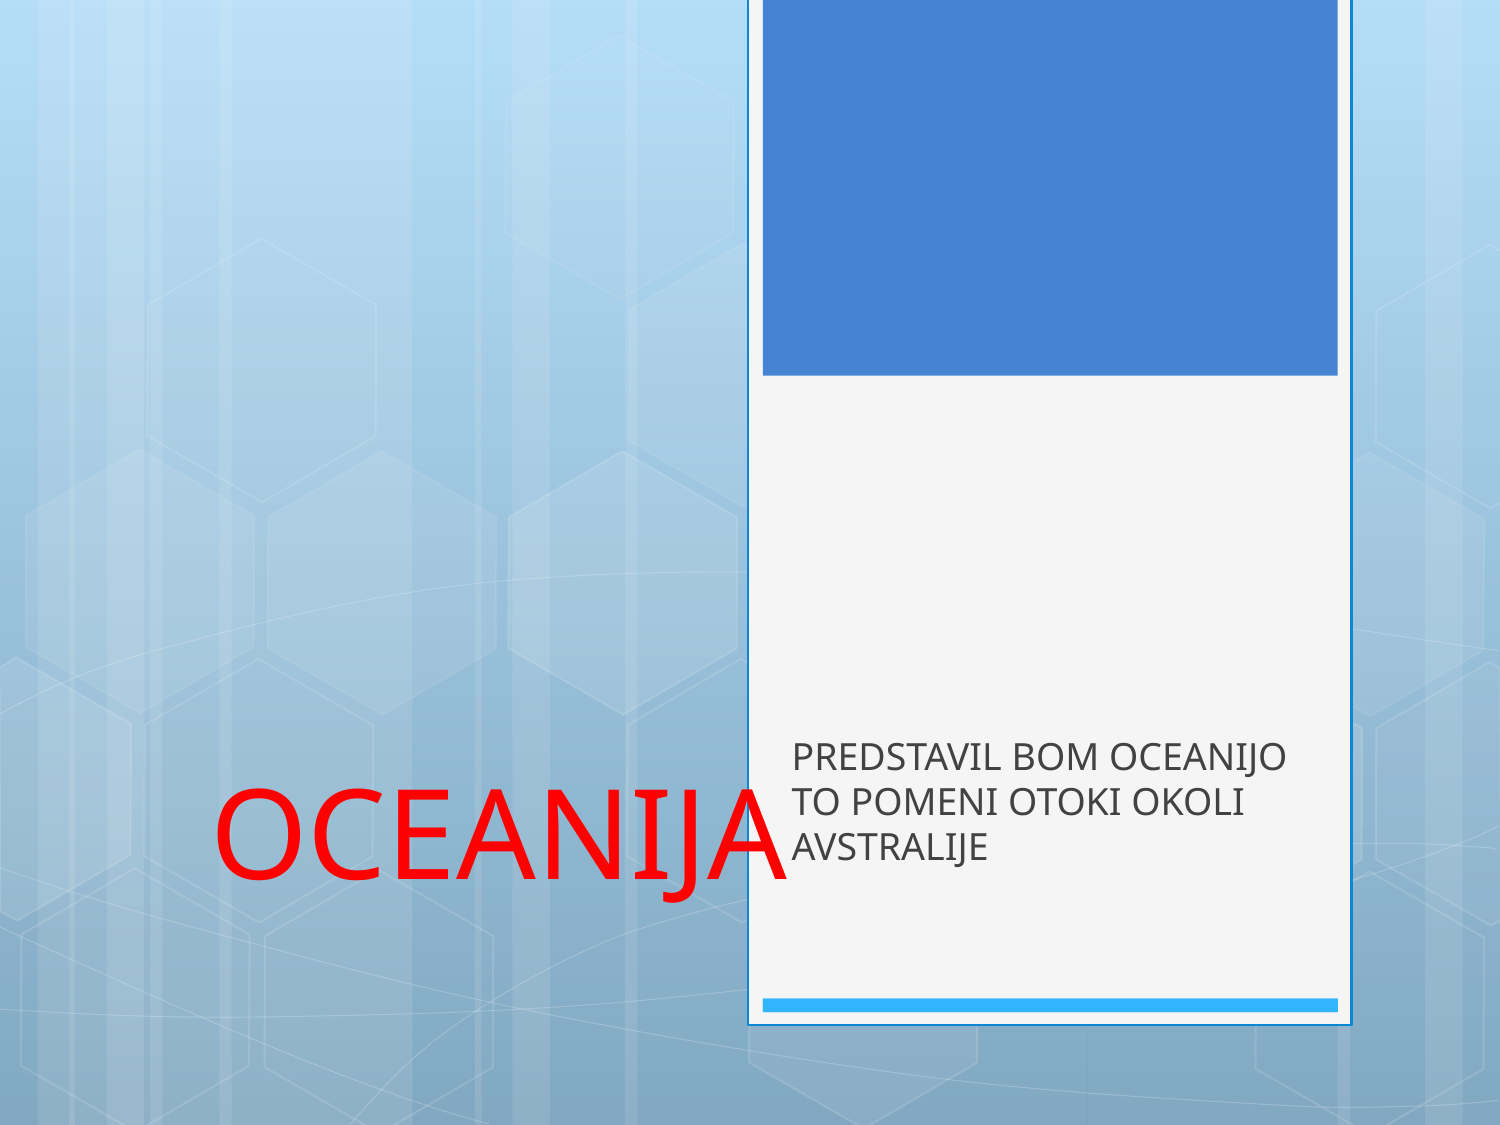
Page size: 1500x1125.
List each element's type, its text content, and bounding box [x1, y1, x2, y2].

subtitle PREDSTAVIL BOM OCEANIJO TO POMENI OTOKI OKOLI AVSTRALIJE [776, 725, 1320, 932]
title OCEANIJA [0, 479, 999, 913]
